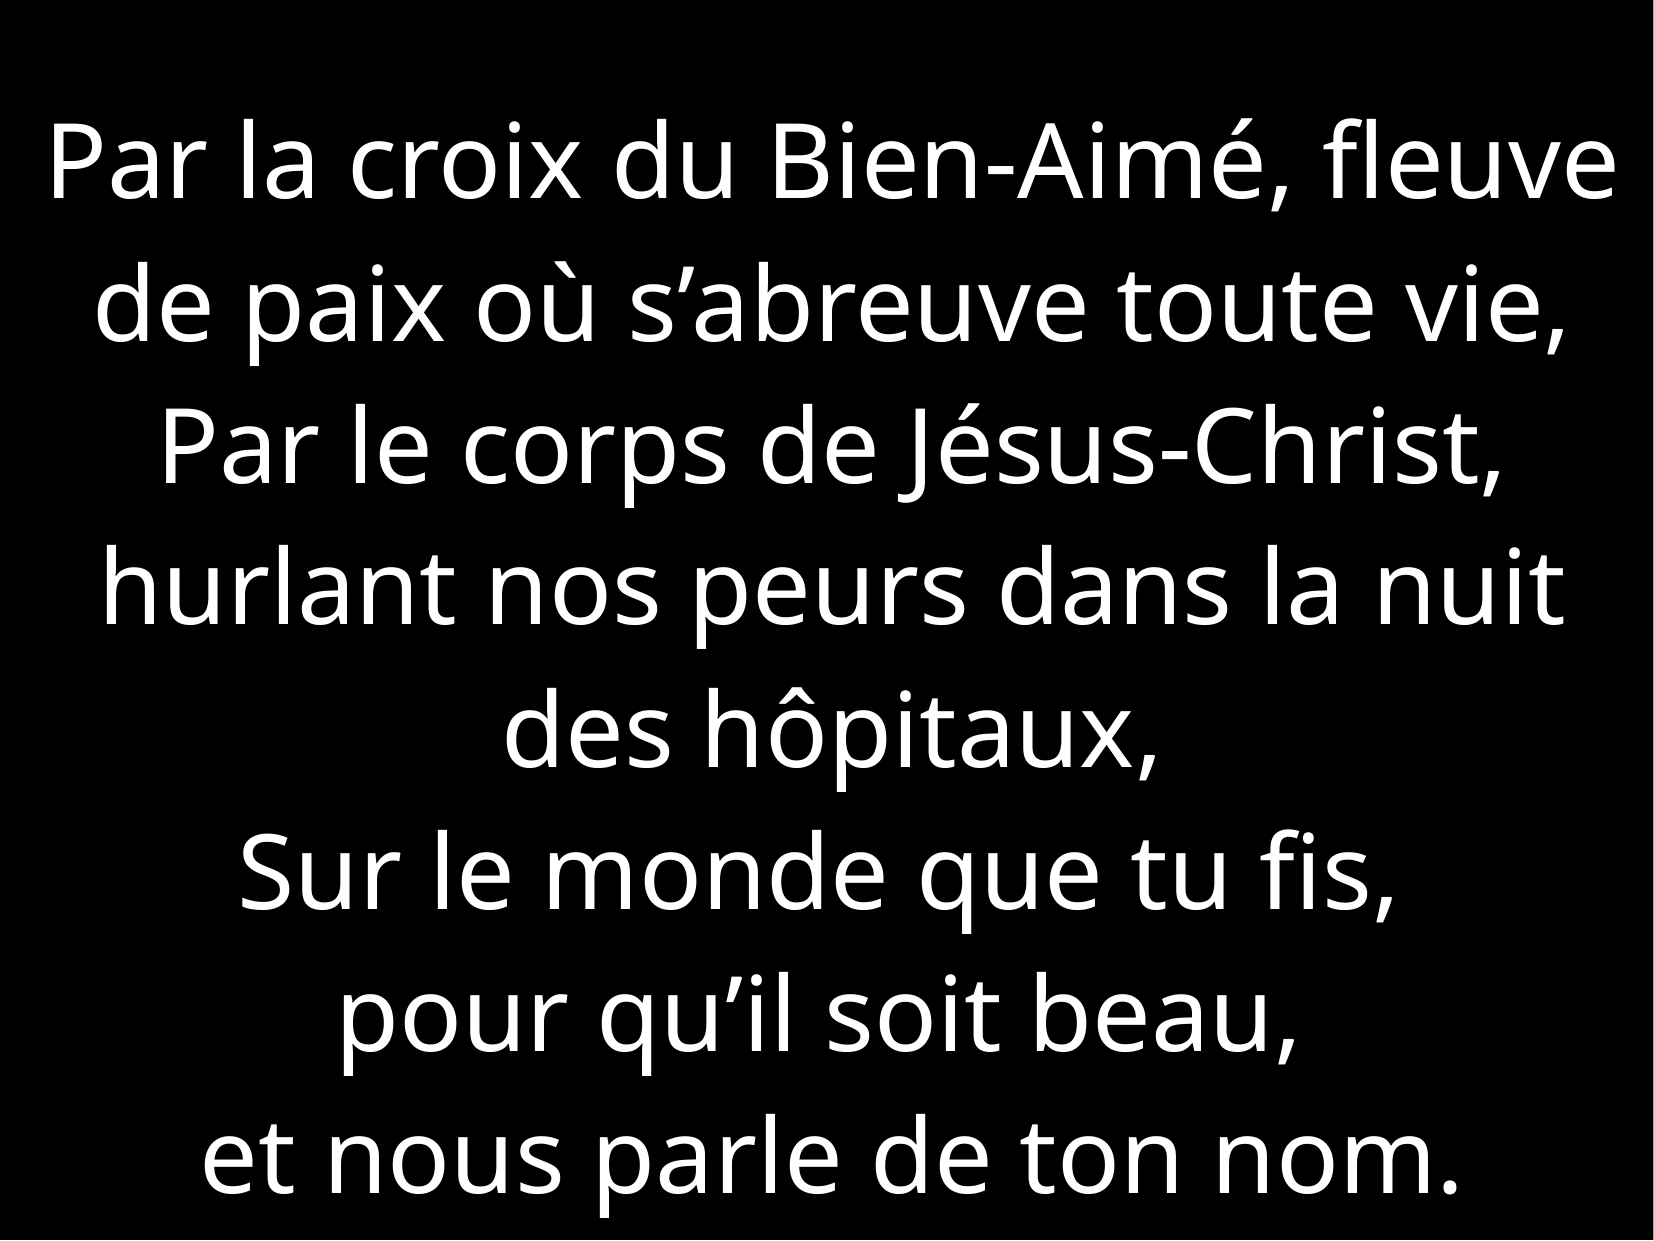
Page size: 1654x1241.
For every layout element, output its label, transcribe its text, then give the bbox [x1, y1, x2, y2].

subtitle Par la croix du Bien-Aimé, fleuve de paix où s’abreuve toute vie, Par le corps de Jésus-Christ, hurlant nos peurs dans la nuit des hôpitaux, Sur le monde que tu fis, pour qu’il soit beau, et nous parle de ton nom. [23, 0, 1642, 1241]
